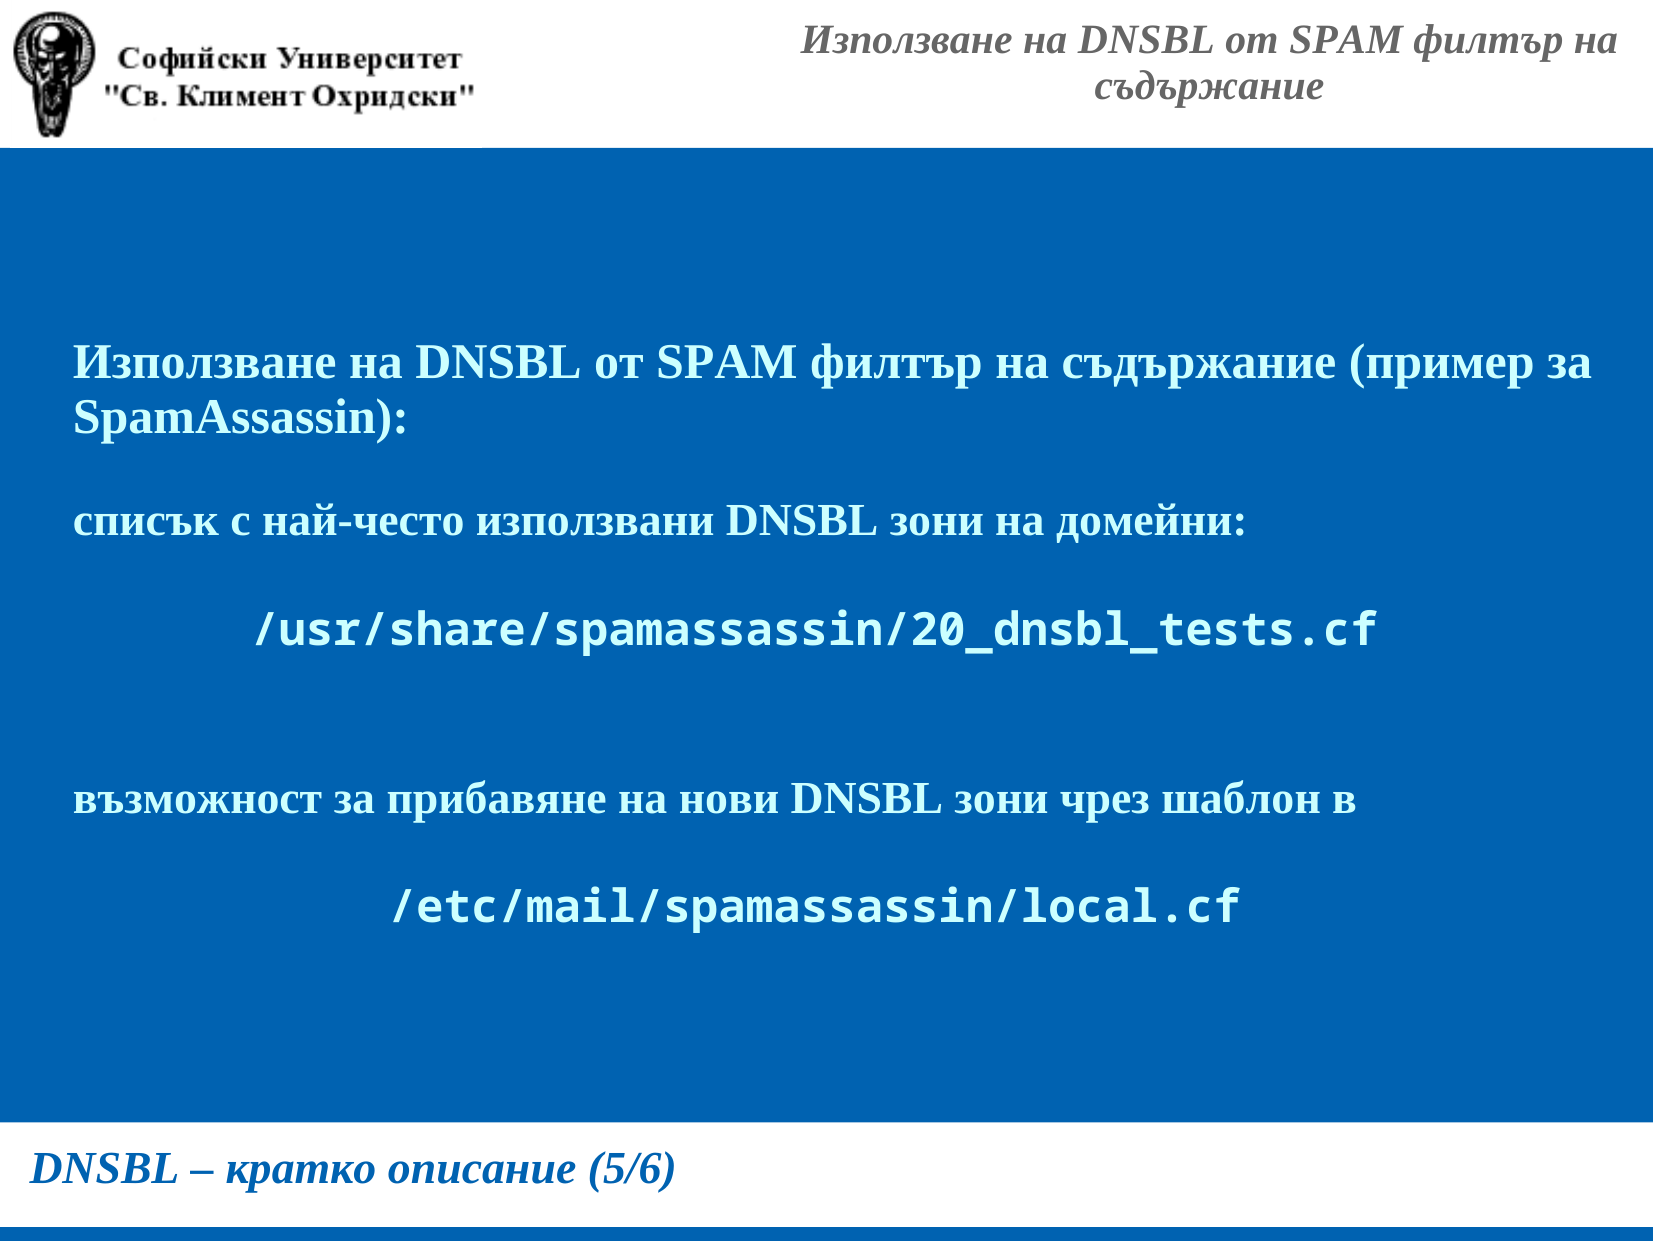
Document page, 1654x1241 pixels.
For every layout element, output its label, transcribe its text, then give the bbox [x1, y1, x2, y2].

title Използване на DNSBL от SPAM филтър на съдържание [767, 0, 1652, 124]
picture [10, 0, 482, 148]
text_box DNSBL – кратко описание (5/6) [29, 1143, 681, 1211]
text_box Използване на DNSBL от SPAM филтър на съдържание (пример за SpamAssassin): списък с най-често използвани DNSBL зони на домейни: /usr/share/spamassassin/20_dnsbl_tests.cf възможност за прибавяне на нови DNSBL зони чрез шаблон в /etc/mail/spamassassin/local.cf [0, 147, 1653, 1123]
